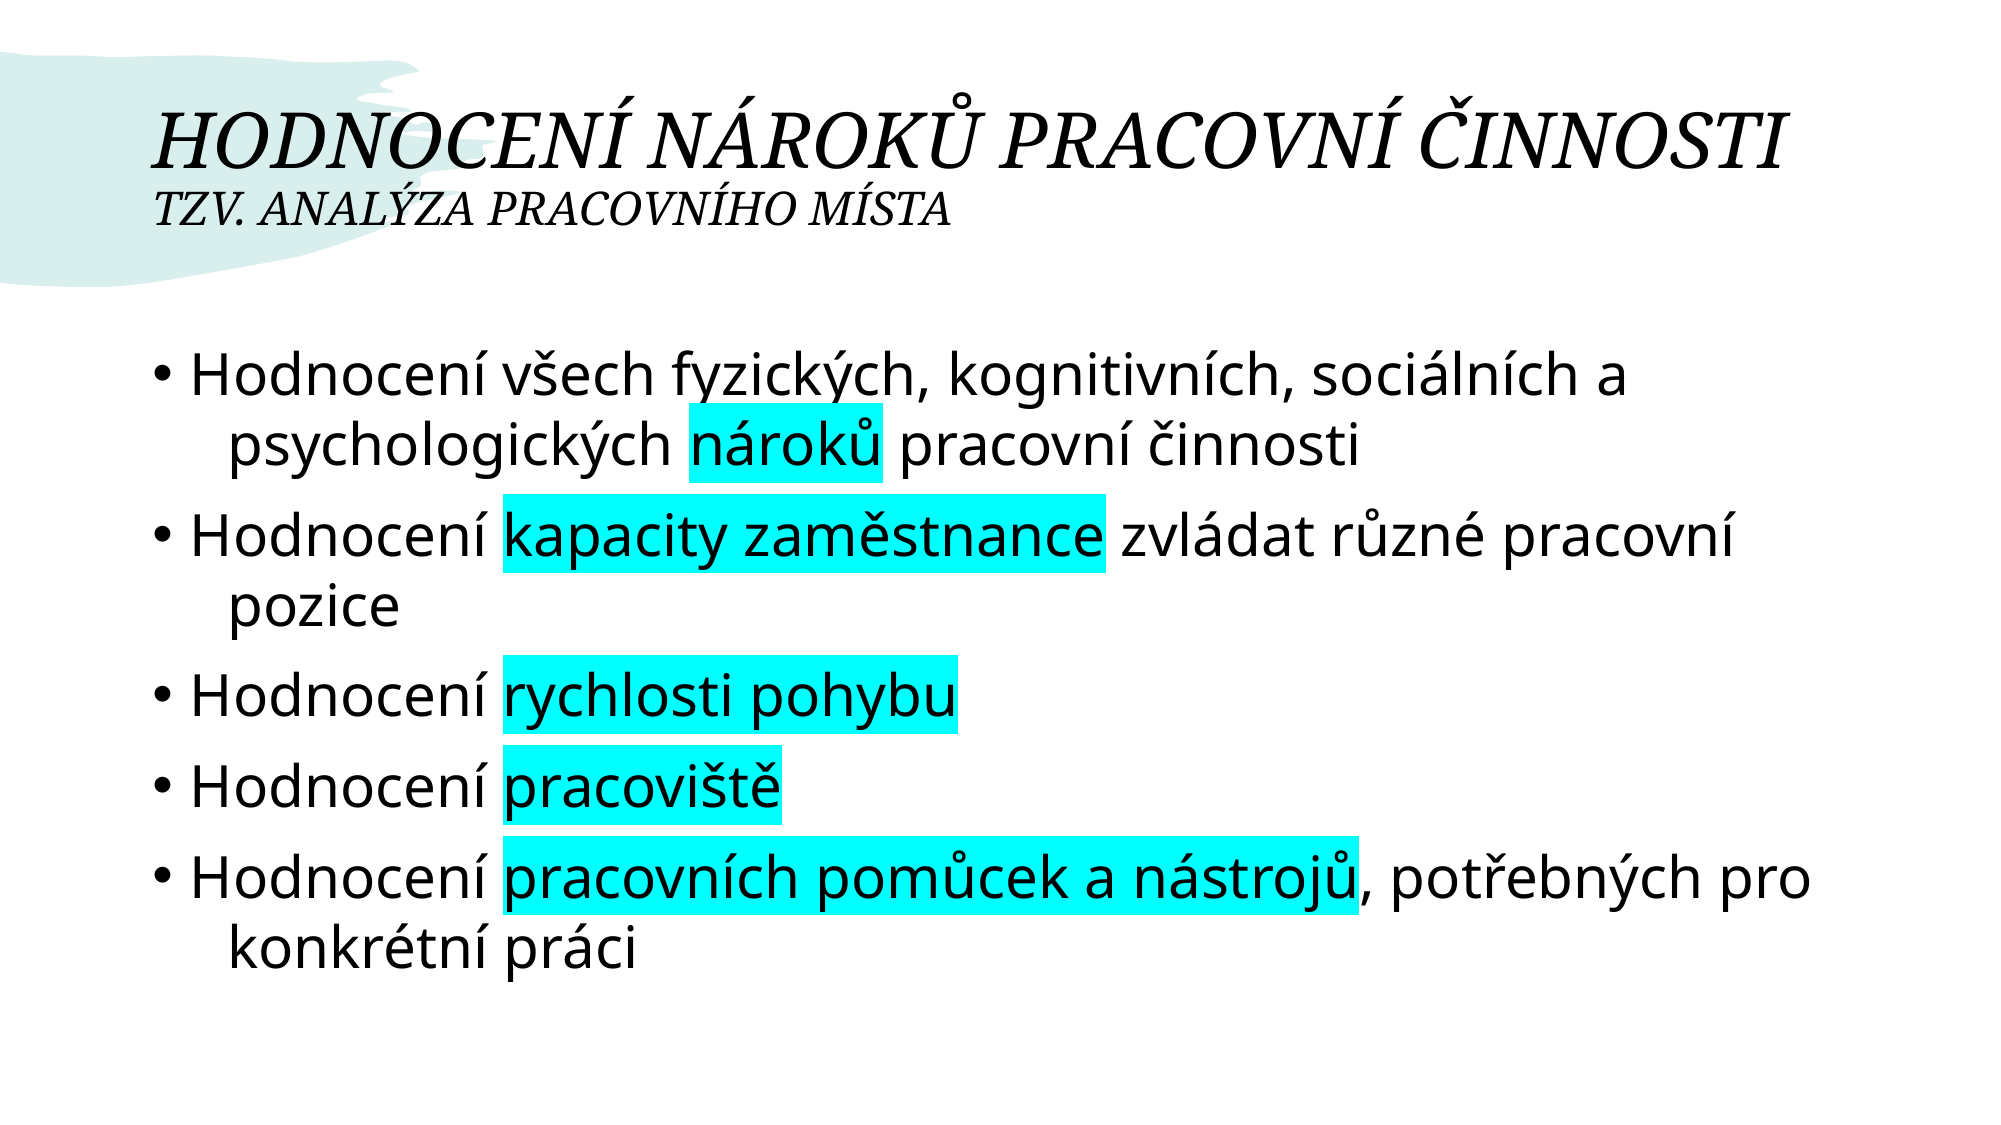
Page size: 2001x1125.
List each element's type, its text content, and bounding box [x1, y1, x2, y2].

title HODNOCENÍ NÁROKŮ PRACOVNÍ ČINNOSTI TZV. ANALÝZA PRACOVNÍHO MÍSTA [137, 59, 1863, 278]
list Hodnocení všech fyzických, kognitivních, sociálních a psychologických nároků pracovní činnosti Hodnocení kapacity zaměstnance zvládat různé pracovní pozice Hodnocení rychlosti pohybu Hodnocení pracoviště Hodnocení pracovních pomůcek a nástrojů, potřebných pro konkrétní práci [137, 329, 1863, 1013]
